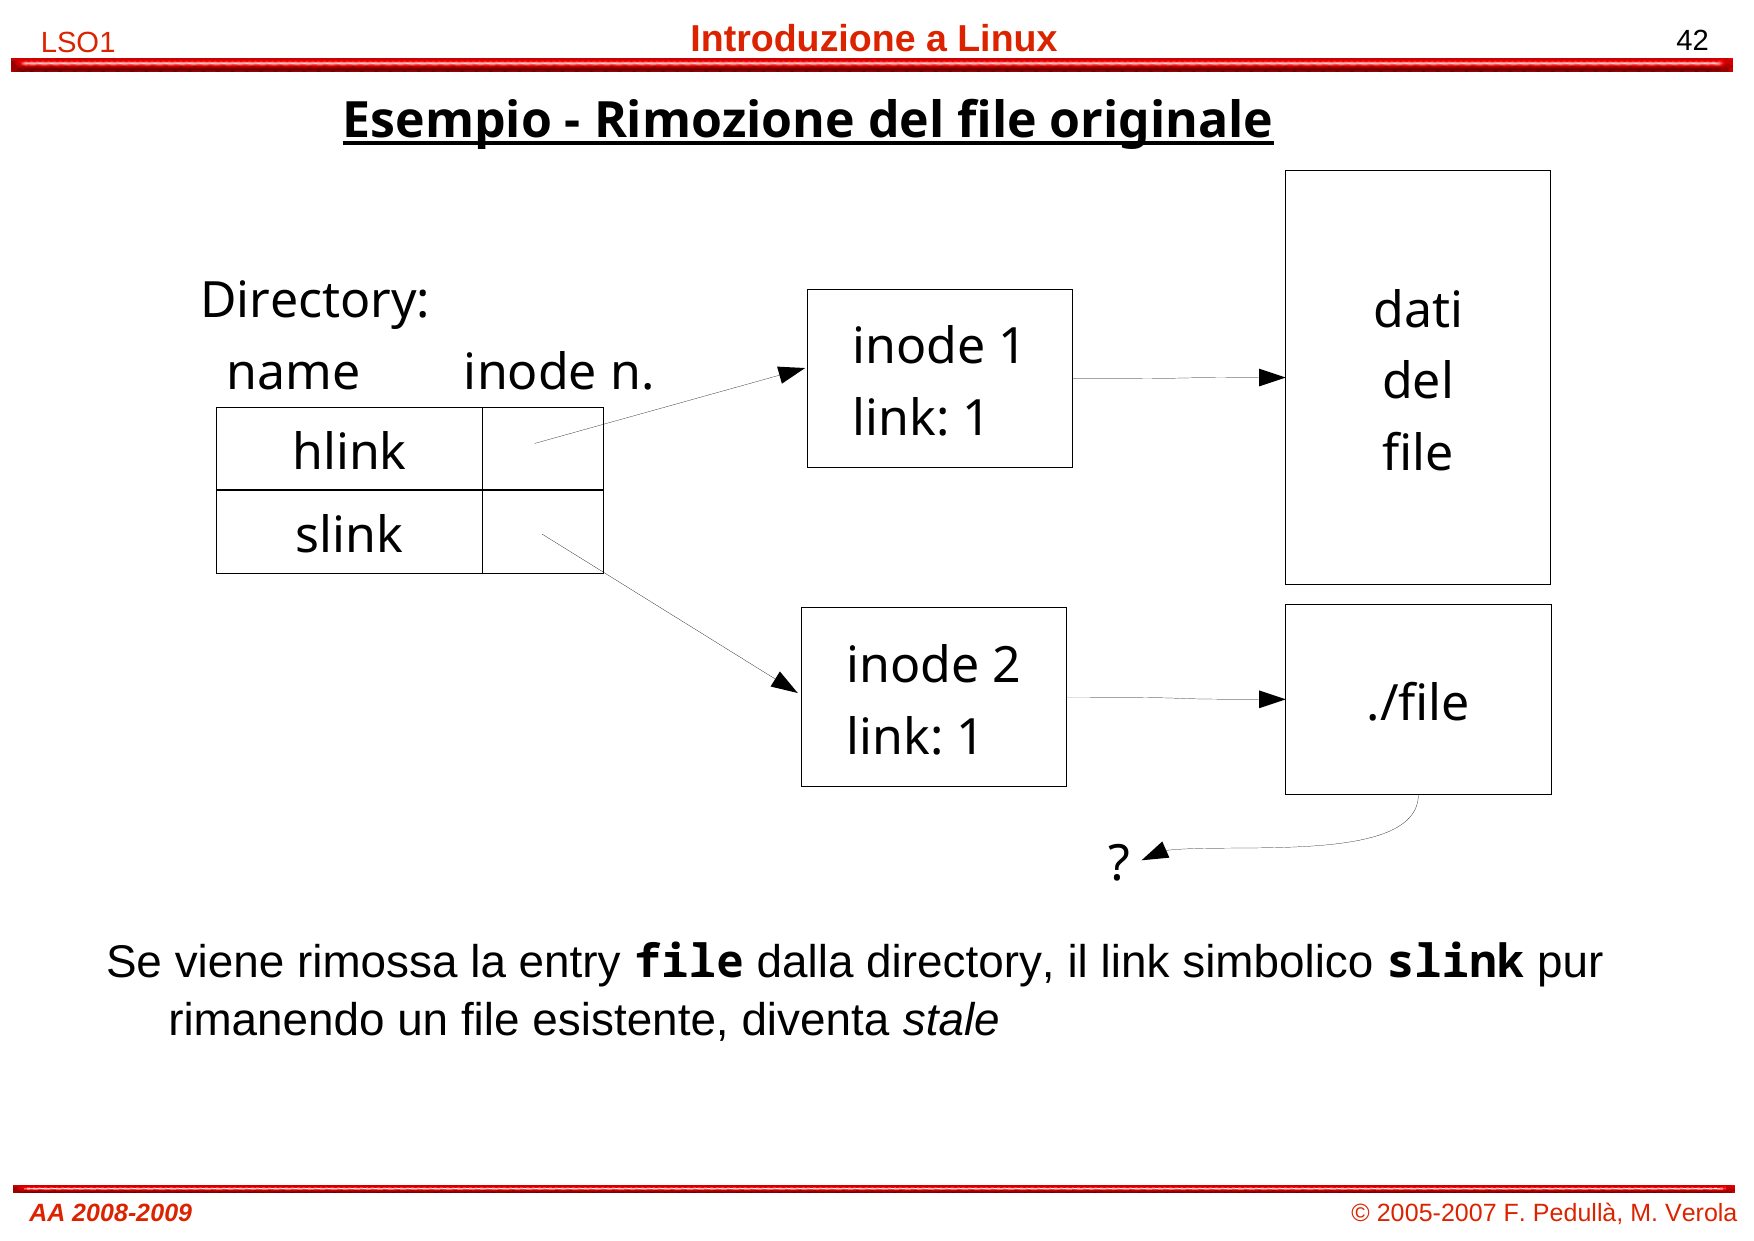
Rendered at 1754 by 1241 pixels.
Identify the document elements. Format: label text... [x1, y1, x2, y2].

list Se viene rimossa la entry file dalla directory, il link simbolico slink pur rimanendo un file esistente, diventa stale [106, 928, 1660, 1111]
text_box Directory: name inode n. [200, 261, 716, 417]
text_box dati del file [1285, 170, 1551, 585]
text_box ? [1076, 823, 1163, 900]
text_box inode 2 link: 1 [801, 607, 1067, 787]
picture [13, 1185, 1735, 1193]
text_box Directory: name inode n. [634, 394, 716, 417]
text_box hlink [216, 417, 482, 489]
text_box slink [216, 489, 482, 574]
text_box inode 1 link: 1 [807, 289, 1073, 468]
title Esempio - Rimozione del file originale [342, 77, 1411, 163]
text_box ./file [1285, 604, 1552, 795]
picture [11, 58, 1733, 72]
